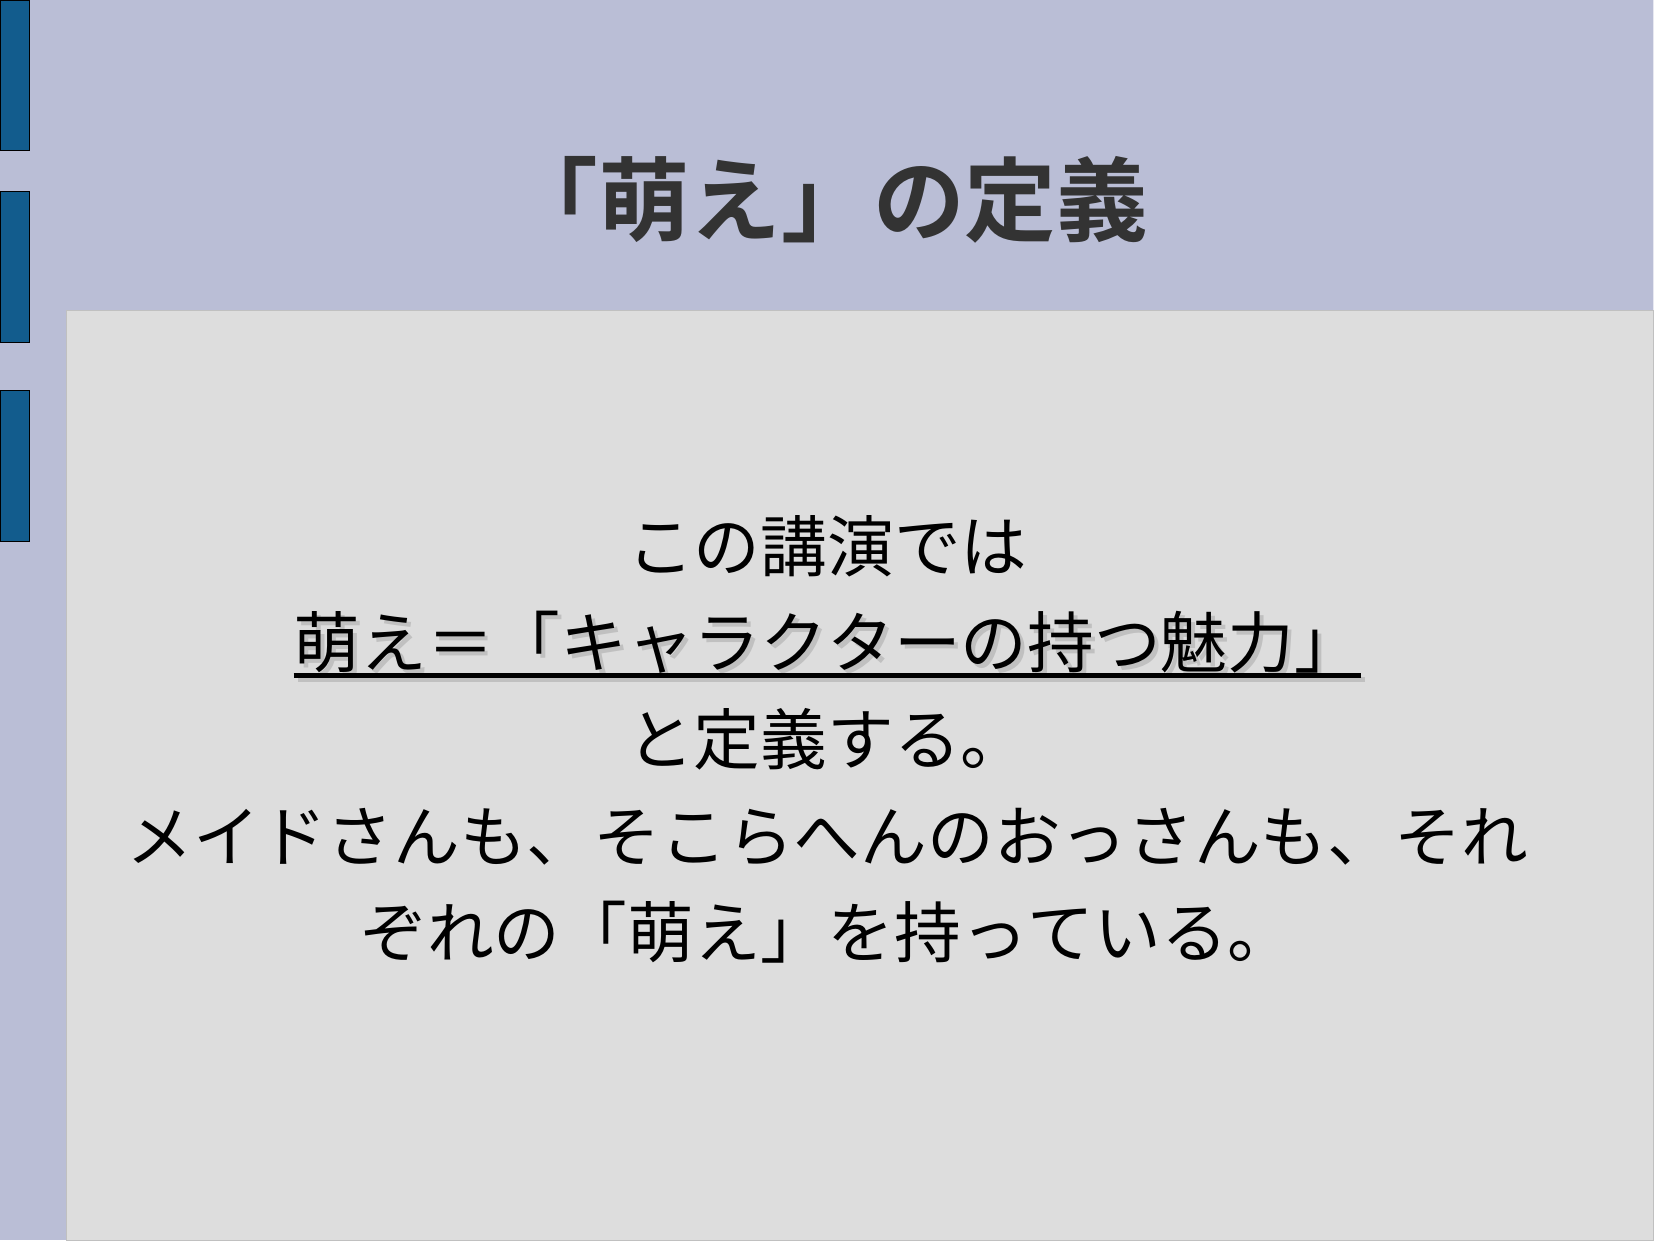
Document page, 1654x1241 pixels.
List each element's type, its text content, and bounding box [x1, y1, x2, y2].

subtitle この講演では 萌え＝「キャラクターの持つ魅力」 と定義する。 メイドさんも、そこらへんのおっさんも、それぞれの「萌え」を持っている。 [121, 344, 1534, 1127]
title 「萌え」の定義 [121, 91, 1534, 299]
